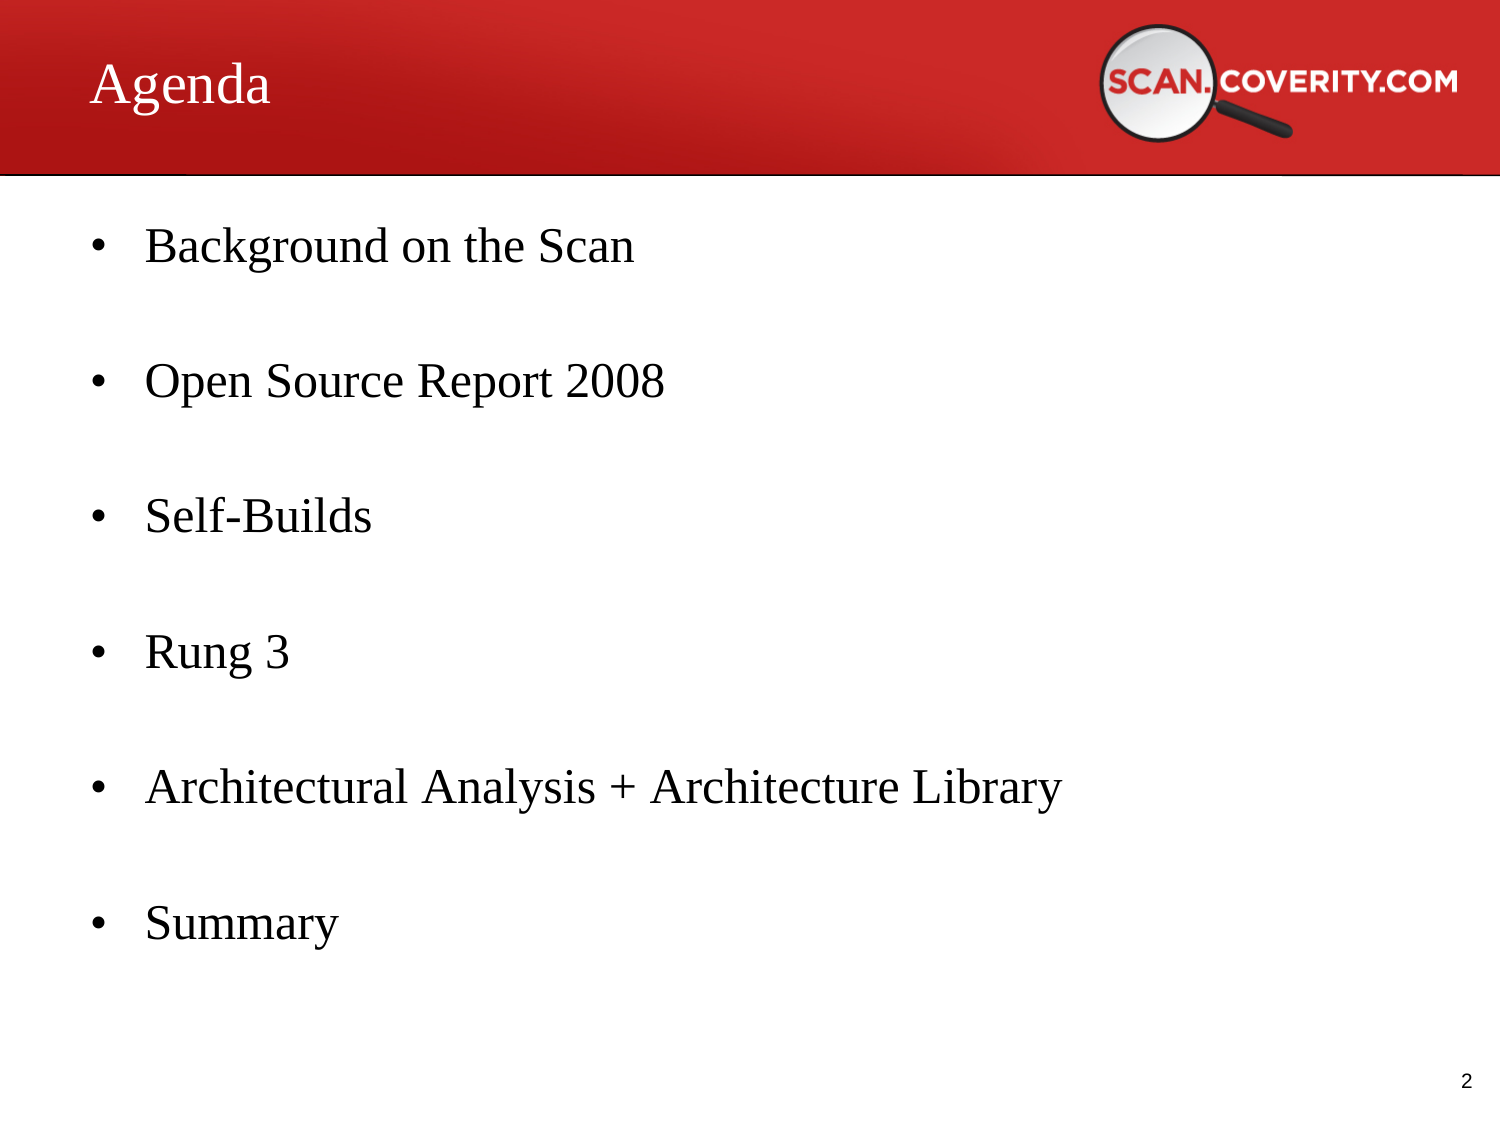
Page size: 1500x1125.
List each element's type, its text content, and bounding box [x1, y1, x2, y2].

picture [0, 0, 1500, 174]
list Background on the Scan Open Source Report 2008 Self-Builds Rung 3 Architectural Analysis + Architecture Library Summary [75, 212, 1426, 1041]
title Agenda [74, 24, 1100, 143]
